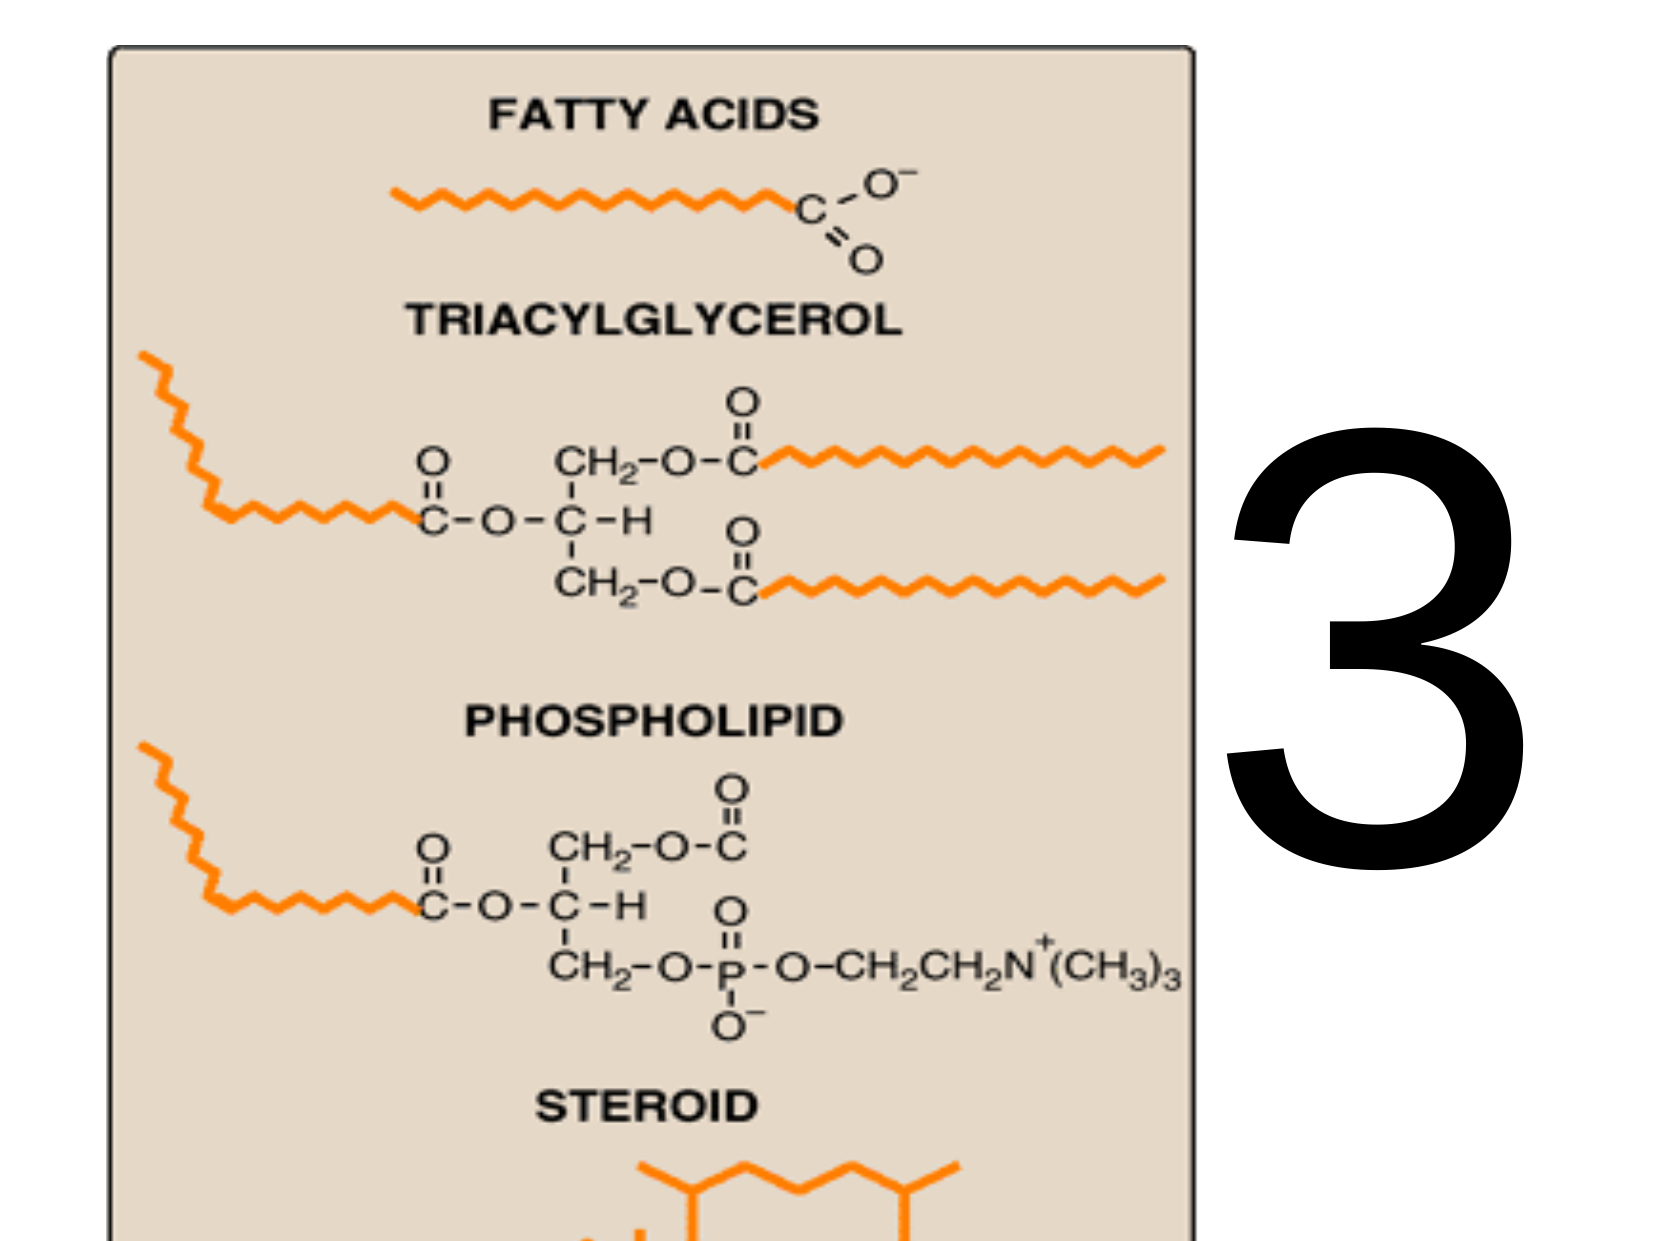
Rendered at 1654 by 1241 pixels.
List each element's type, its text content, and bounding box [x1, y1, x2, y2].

text_box 3 [1201, 291, 1654, 1021]
picture [106, 45, 1201, 1241]
